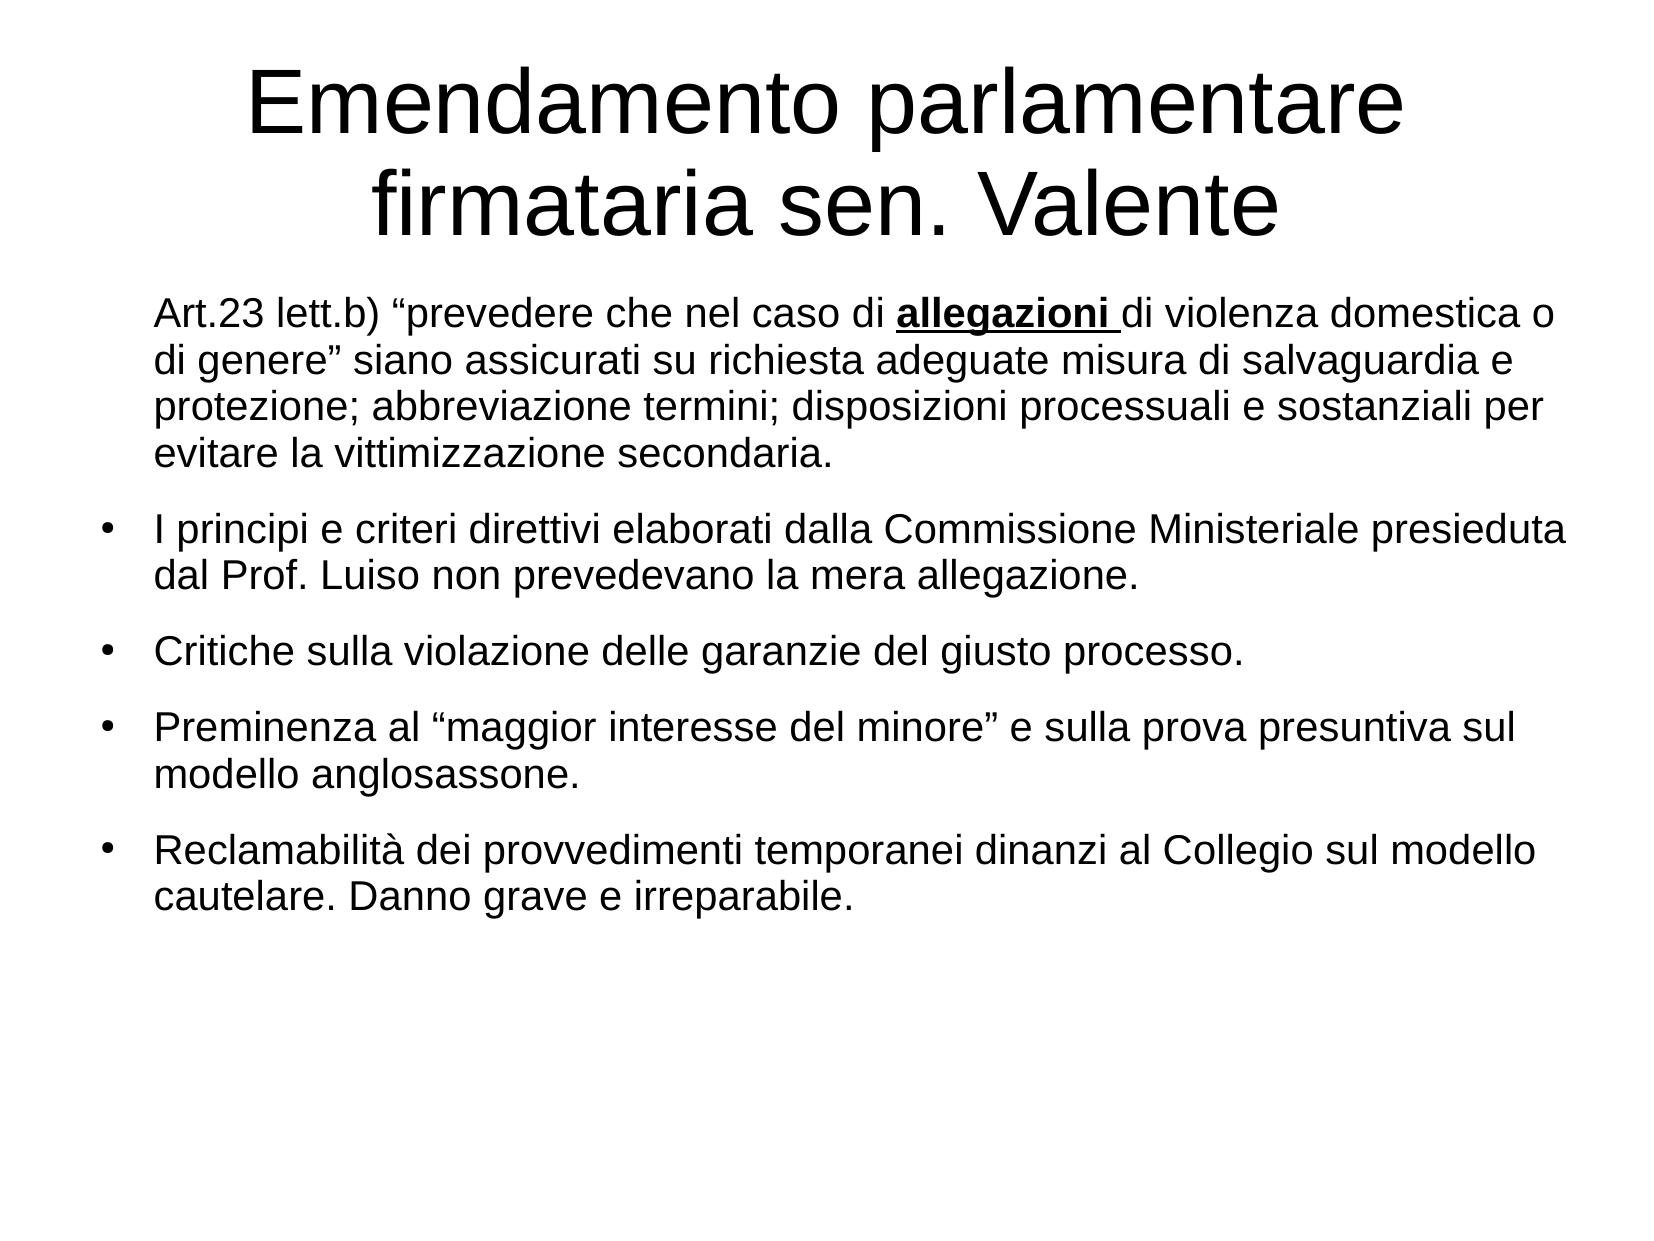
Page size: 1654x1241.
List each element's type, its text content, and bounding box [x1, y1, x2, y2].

title Emendamento parlamentare firmataria sen. Valente [82, 49, 1571, 257]
list Art.23 lett.b) “prevedere che nel caso di allegazioni di violenza domestica o di genere” siano assicurati su richiesta adeguate misura di salvaguardia e protezione; abbreviazione termini; disposizioni processuali e sostanziali per evitare la vittimizzazione secondaria. I principi e criteri direttivi elaborati dalla Commissione Ministeriale presieduta dal Prof. Luiso non prevedevano la mera allegazione. Critiche sulla violazione delle garanzie del giusto processo. Preminenza al “maggior interesse del minore” e sulla prova presuntiva sul modello anglosassone. Reclamabilità dei provvedimenti temporanei dinanzi al Collegio sul modello cautelare. Danno grave e irreparabile. [82, 290, 1571, 1010]
